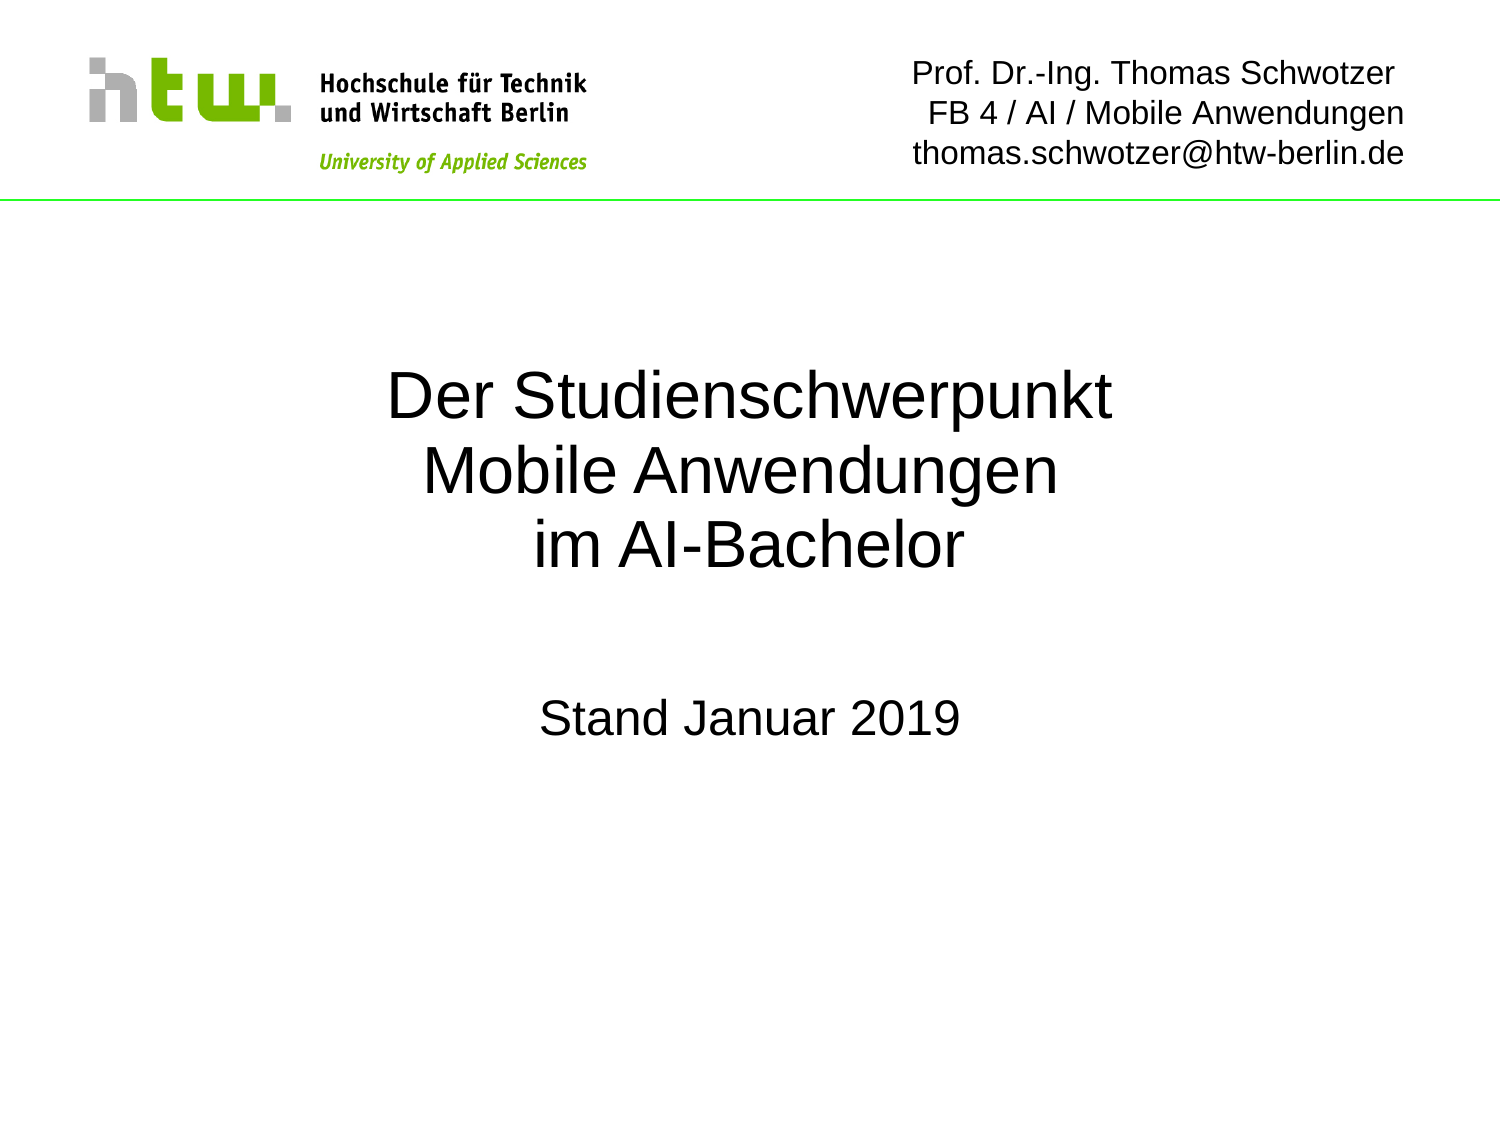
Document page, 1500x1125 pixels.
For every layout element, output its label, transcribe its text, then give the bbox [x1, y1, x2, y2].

picture [87, 55, 591, 178]
title Der Studienschwerpunkt Mobile Anwendungen im AI-Bachelor [112, 349, 1388, 591]
subtitle Stand Januar 2019 [225, 637, 1276, 926]
